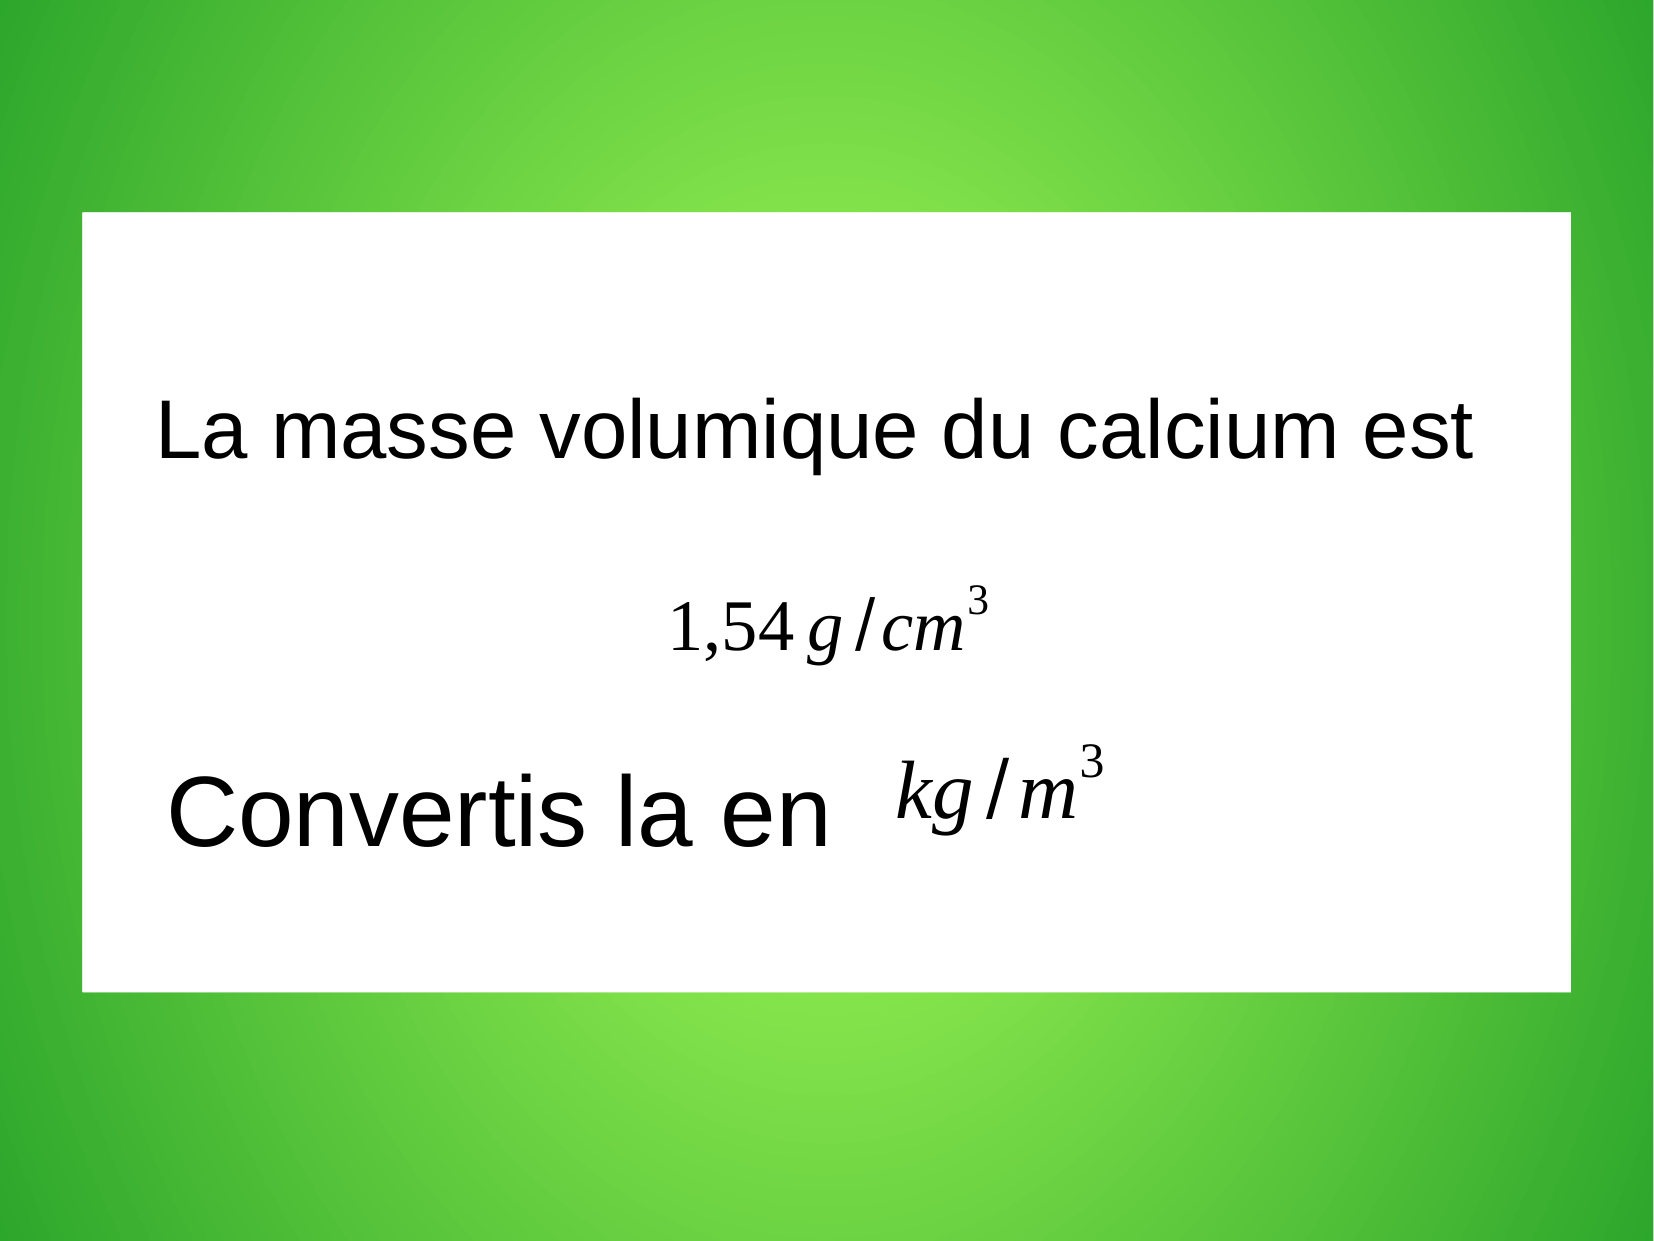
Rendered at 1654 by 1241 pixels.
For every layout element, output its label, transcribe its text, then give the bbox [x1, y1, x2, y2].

text_box La masse volumique du calcium est Convertis la en [82, 212, 1571, 993]
picture [0, 0, 1654, 1241]
chart [886, 732, 1111, 837]
chart [661, 575, 996, 667]
